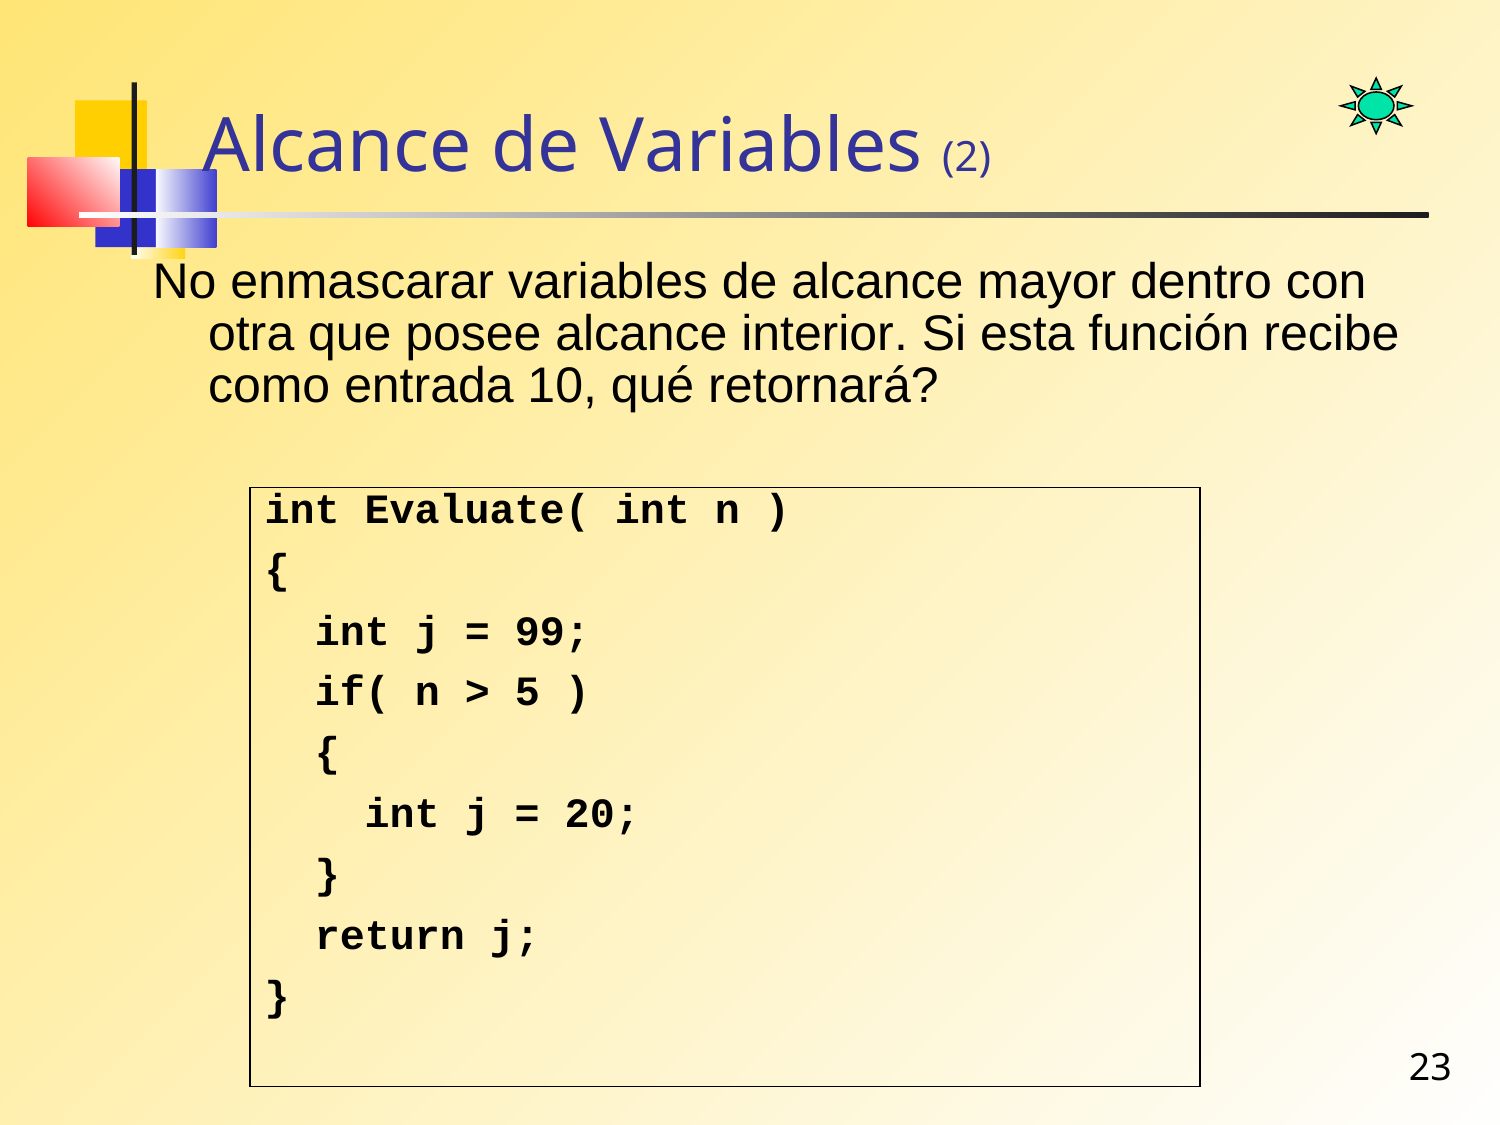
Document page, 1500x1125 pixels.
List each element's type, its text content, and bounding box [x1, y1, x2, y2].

list No enmascarar variables de alcance mayor dentro con otra que posee alcance interior. Si esta función recibe como entrada 10, qué retornará? [137, 249, 1463, 1013]
title Alcance de Variables (2) [187, 37, 1466, 201]
text_box int Evaluate( int n )‏ { int j = 99; if( n > 5 )‏ { int j = 20; } return j; } [249, 1013, 1201, 1087]
